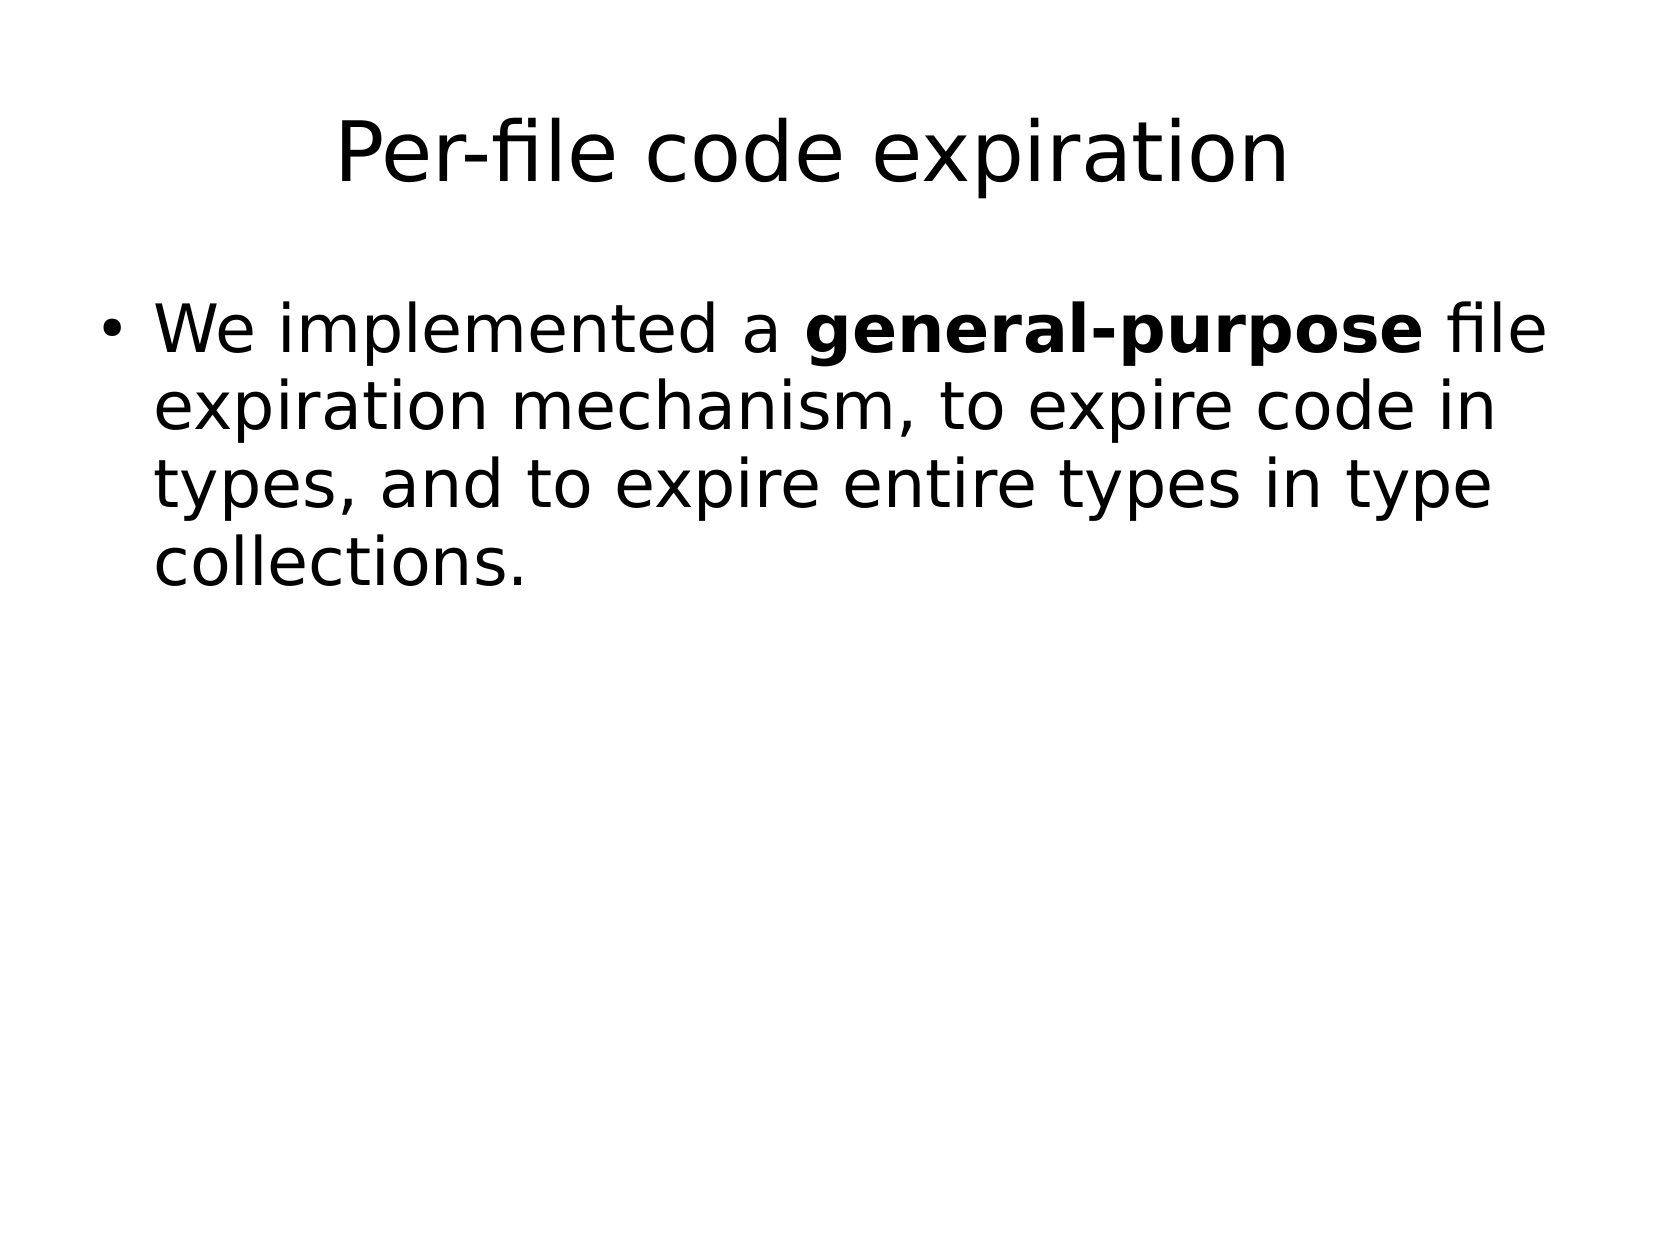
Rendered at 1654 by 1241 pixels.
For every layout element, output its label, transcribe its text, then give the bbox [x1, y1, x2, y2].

list We implemented a general-purpose file expiration mechanism, to expire code in types, and to expire entire types in type collections. [82, 290, 1571, 1111]
title Per-file code expiration [82, 49, 1571, 257]
